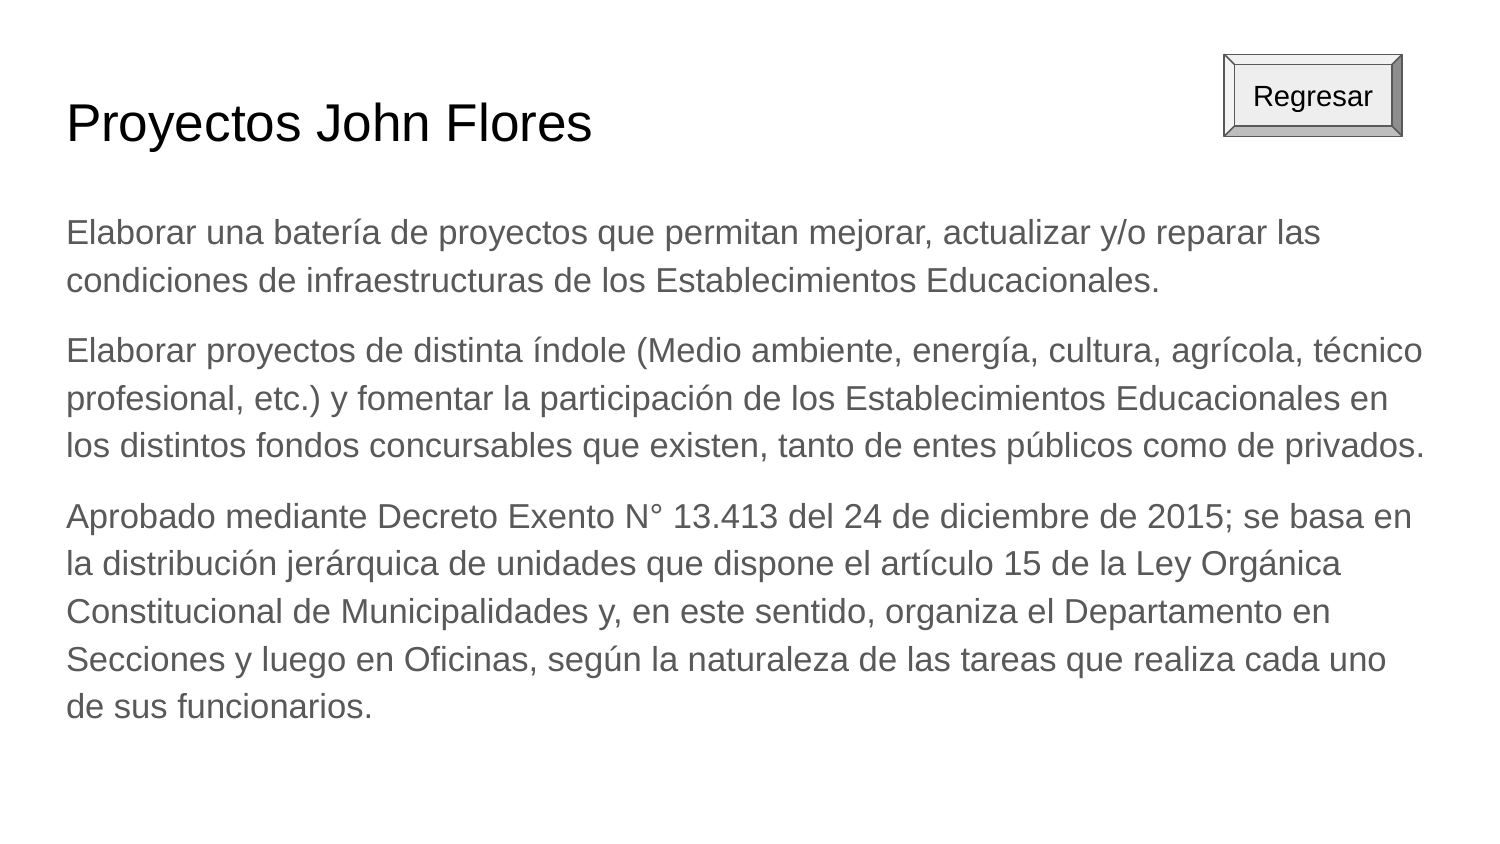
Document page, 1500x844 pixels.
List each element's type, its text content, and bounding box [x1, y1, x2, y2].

list Elaborar una batería de proyectos que permitan mejorar, actualizar y/o reparar las condiciones de infraestructuras de los Establecimientos Educacionales. Elaborar proyectos de distinta índole (Medio ambiente, energía, cultura, agrícola, técnico profesional, etc.) y fomentar la participación de los Establecimientos Educacionales en los distintos fondos concursables que existen, tanto de entes públicos como de privados. Aprobado mediante Decreto Exento N° 13.413 del 24 de diciembre de 2015; se basa en la distribución jerárquica de unidades que dispone el artículo 15 de la Ley Orgánica Constitucional de Municipalidades y, en este sentido, organiza el Departamento en Secciones y luego en Oficinas, según la naturaleza de las tareas que realiza cada uno de sus funcionarios. [51, 189, 1449, 750]
text_box Regresar [1235, 65, 1391, 126]
title Proyectos John Flores [51, 72, 1449, 167]
